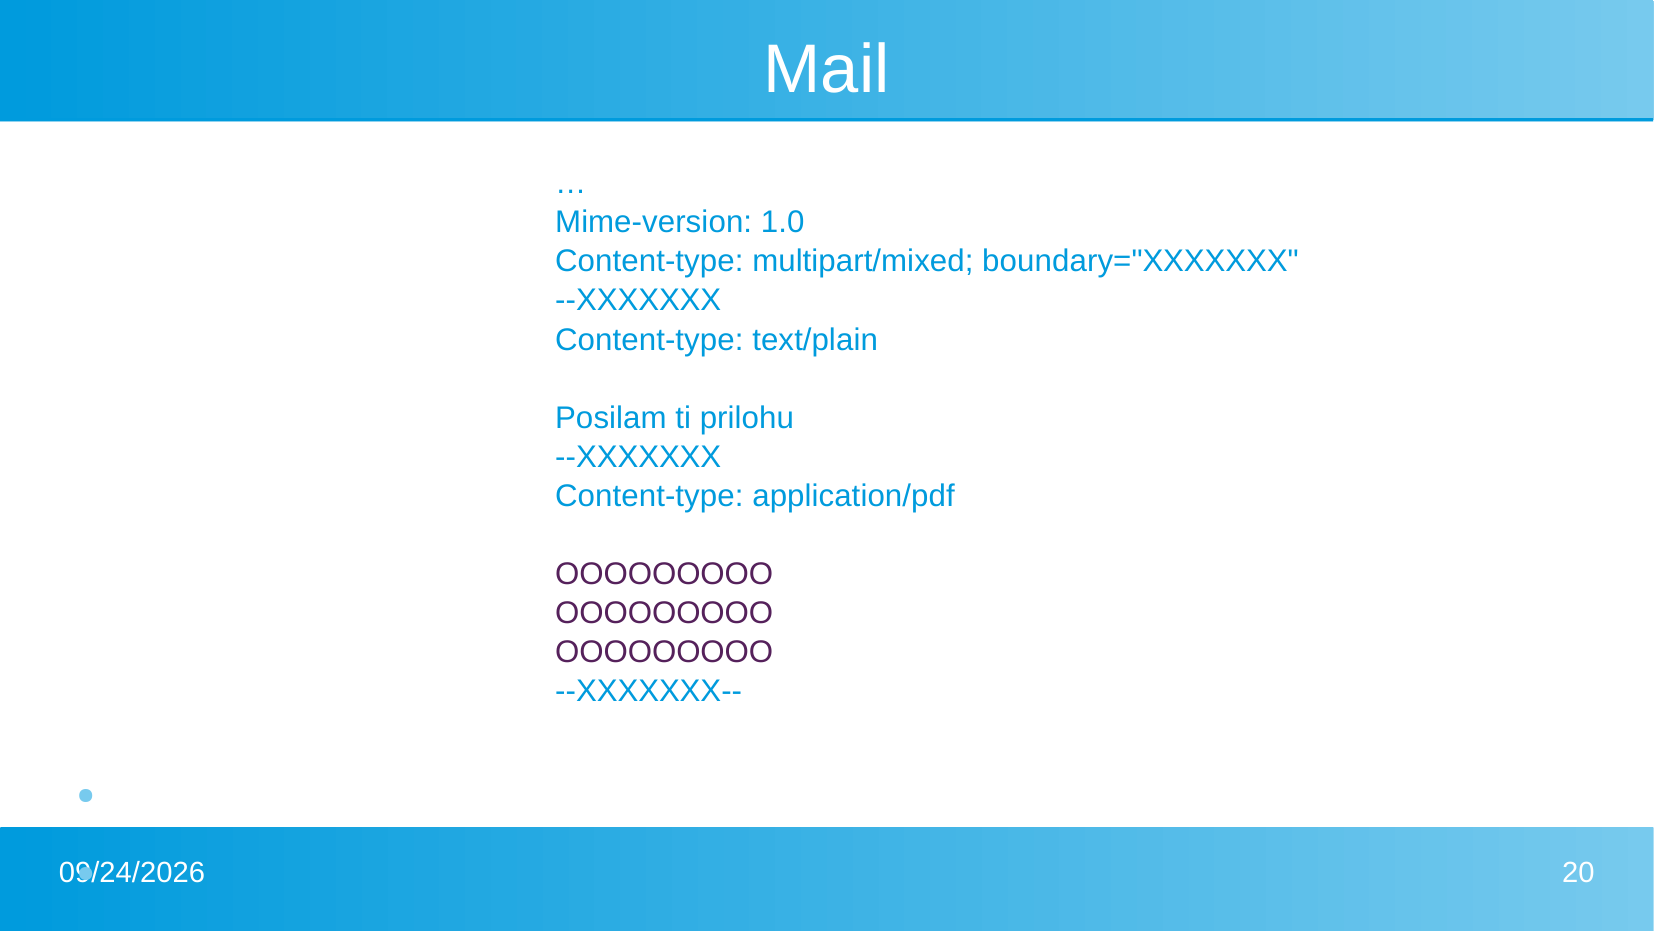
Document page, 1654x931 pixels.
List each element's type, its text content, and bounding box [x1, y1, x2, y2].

title Mail [59, 29, 1595, 108]
list … Mime-version: 1.0 Content-type: multipart/mixed; boundary="XXXXXXX" --XXXXXXX Content-type: text/plain Posilam ti prilohu --XXXXXXX Content-type: application/pdf OOOOOOOOO OOOOOOOOO OOOOOOOOO --XXXXXXX-- ------------------------------ --- Content-type: text/plain; charset="UTF-8" Content-transfer-encoding: 8bit Pшнliљ ћluќouиkэ --- --- Content-type: text/plain; charset="UTF-8" Content-transfer-encoding: QuotedPrintable P=c5=99=c3=adli=C5=A1 <ћluќouиkэ> ... =20 plus CR LF pro mekke odradkovani =3d pro = --- --- Content-type: text/plain; charset="UTF-8" Content-transfer-encoding: base64 UMWZw61sacWhIMW+bHXFpW91xI1rw70g --- typy: * text * audio * video * image / gif png jpeg tiff BASE64 binarni 3 byty -> 4 byty viz wikipedia * application / pdf octet_stream edi(fact) x- (x-msword ...) * multipart * message - moznost prenosu odkazu na prilohu, fragmentace [59, 165, 1595, 756]
